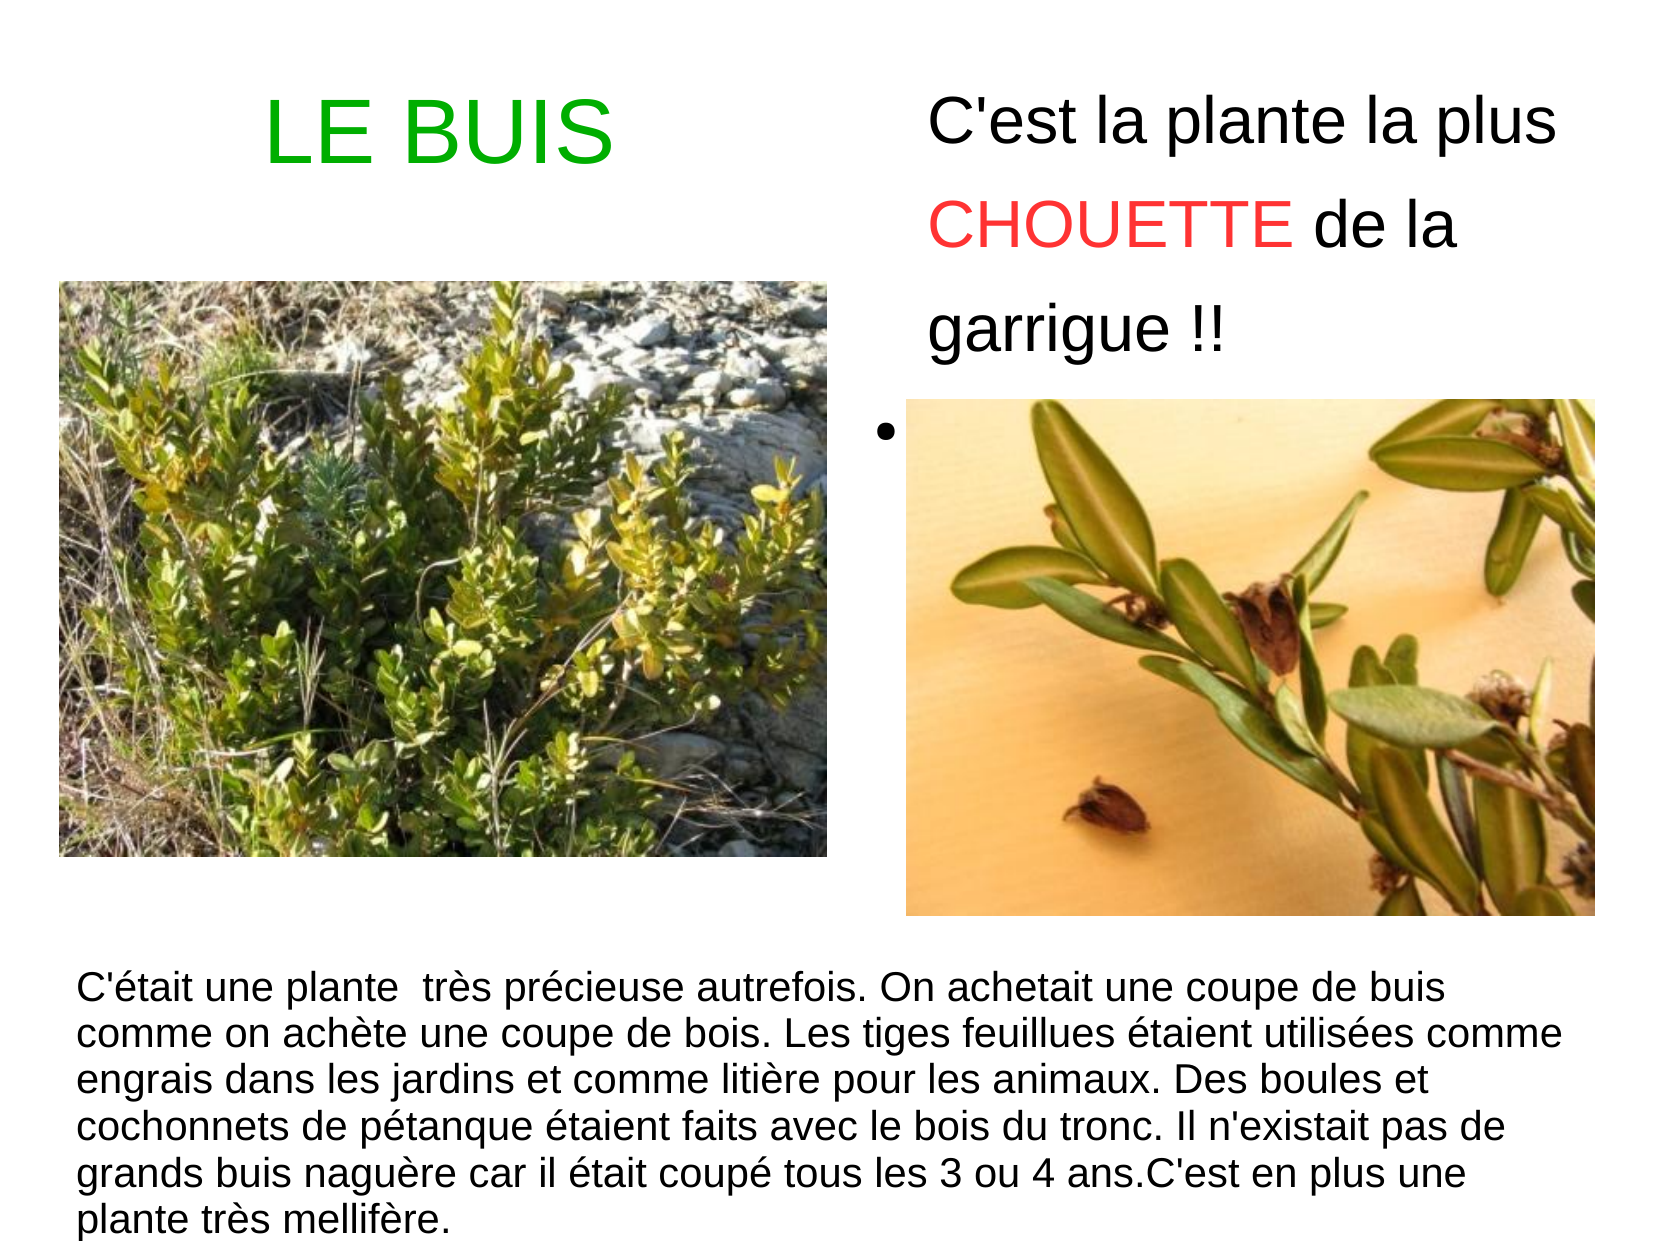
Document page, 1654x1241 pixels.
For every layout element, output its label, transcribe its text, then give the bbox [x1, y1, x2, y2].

title LE BUIS [82, 56, 798, 207]
picture [59, 281, 827, 857]
list C'est la plante la plus CHOUETTE de la garrigue !! [838, 82, 1565, 680]
picture [906, 399, 1595, 916]
text_box C'était une plante très précieuse autrefois. On achetait une coupe de buis comme on achète une coupe de bois. Les tiges feuillues étaient utilisées comme engrais dans les jardins et comme litière pour les animaux. Des boules et cochonnets de pétanque étaient faits avec le bois du tronc. Il n'existait pas de grands buis naguère car il était coupé tous les 3 ou 4 ans.C'est en plus une plante très mellifère. [61, 955, 1597, 1241]
